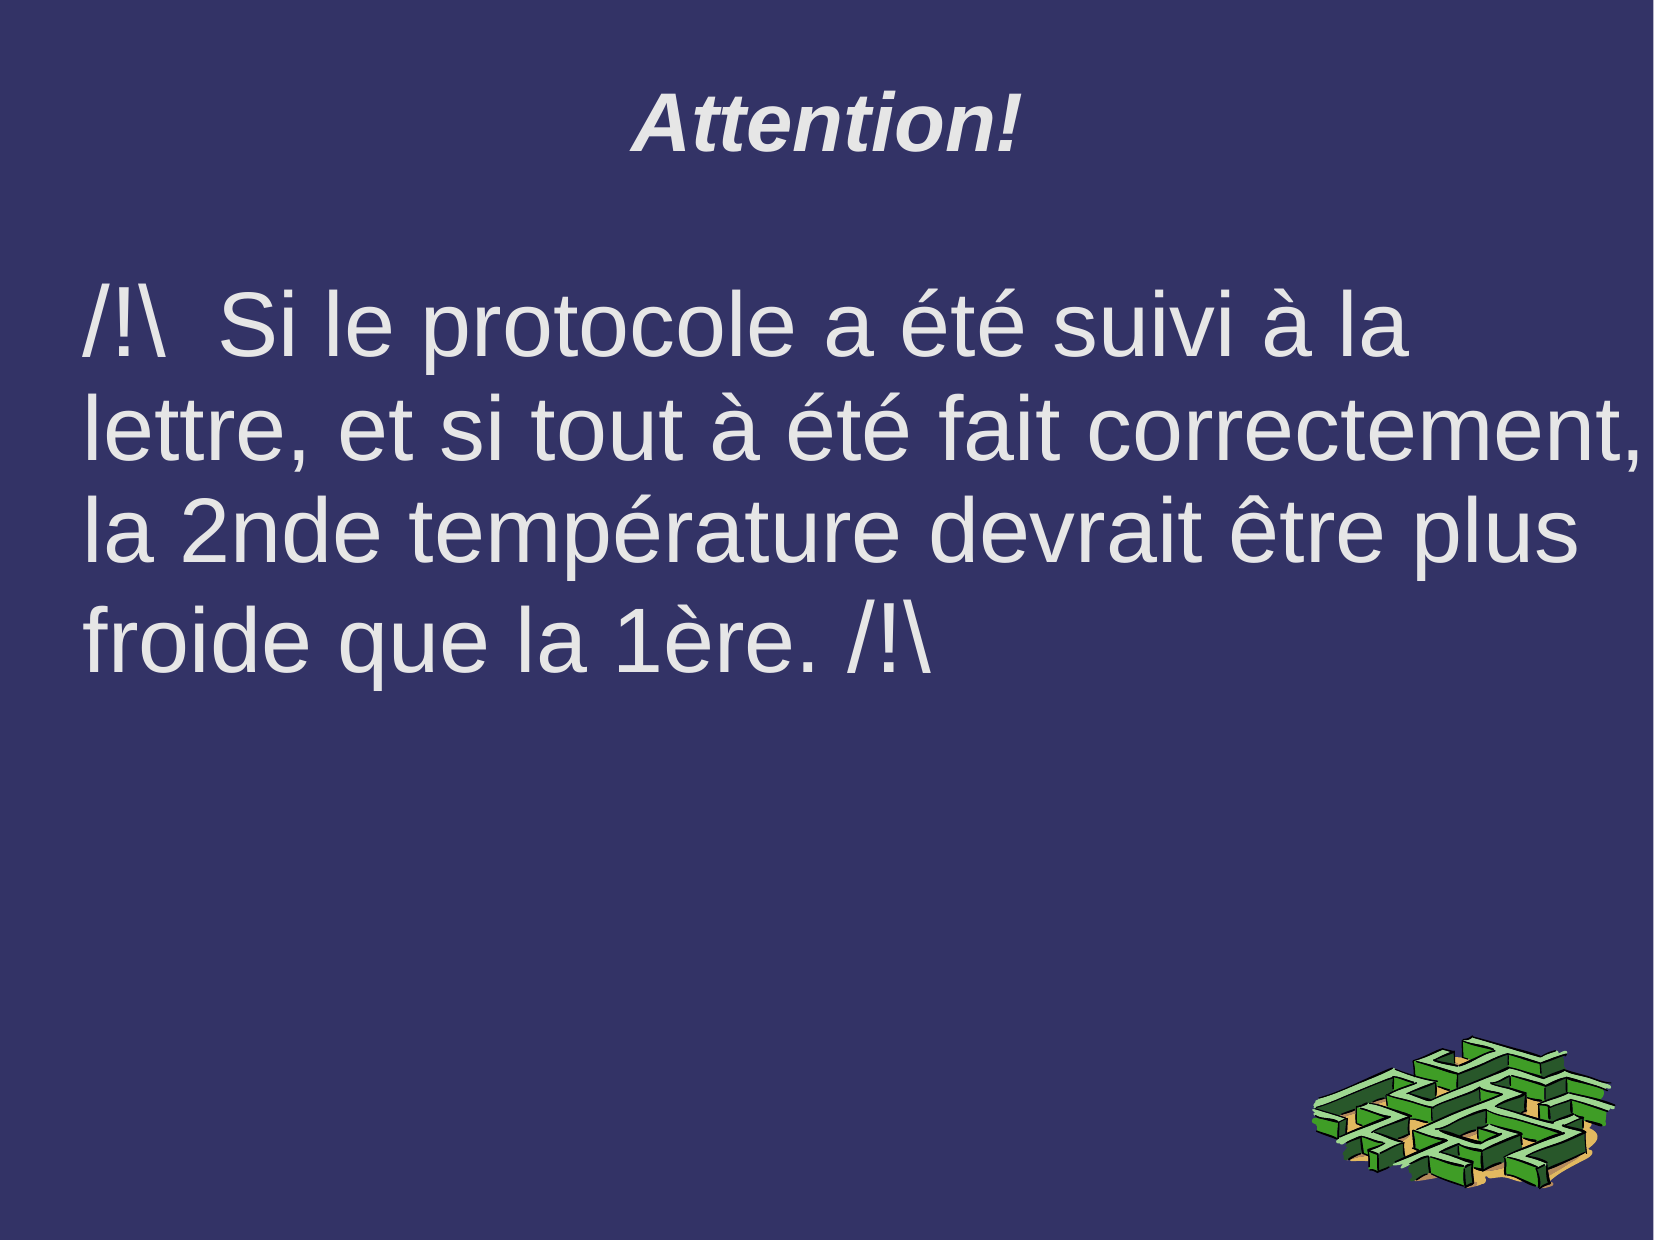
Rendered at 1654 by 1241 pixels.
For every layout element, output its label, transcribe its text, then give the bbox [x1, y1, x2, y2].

list /!\ Si le protocole a été suivi à la lettre, et si tout à été fait correctement, la 2nde température devrait être plus froide que la 1ère. /!\ [0, 265, 1654, 1132]
title Attention! [121, 19, 1534, 227]
